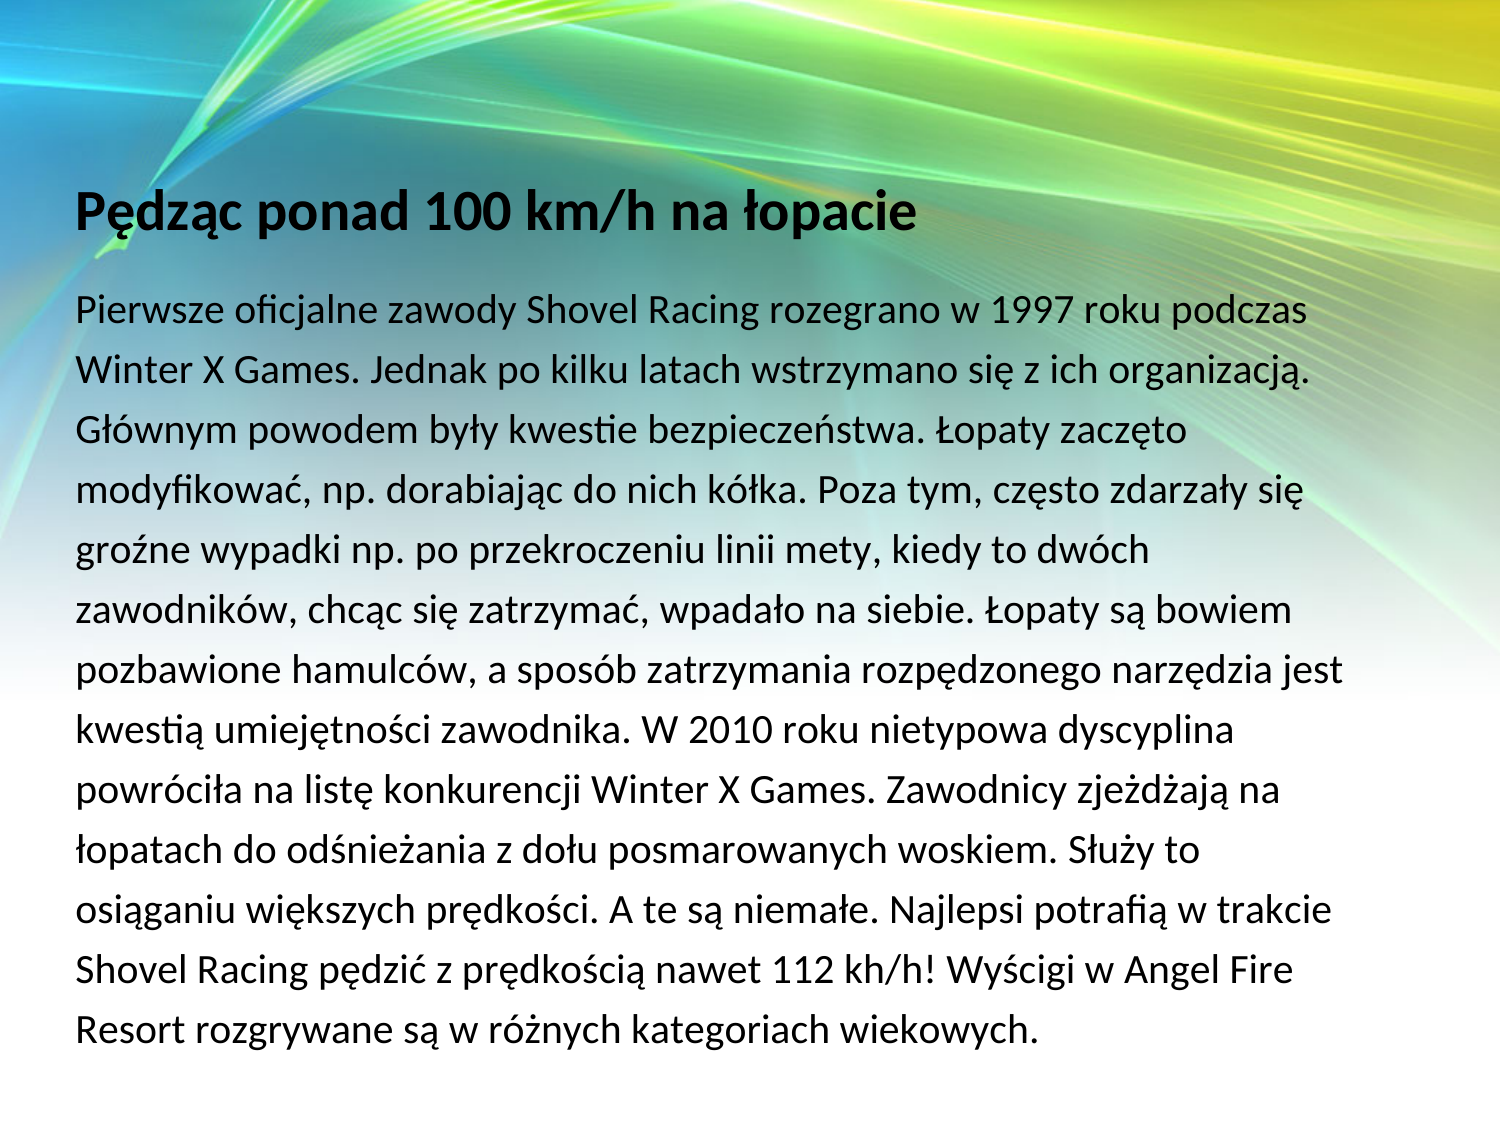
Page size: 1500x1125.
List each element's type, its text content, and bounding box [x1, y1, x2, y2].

text_box Pędząc ponad 100 km/h na łopacie Pierwsze oficjalne zawody Shovel Racing rozegrano w 1997 roku podczas Winter X Games. Jednak po kilku latach wstrzymano się z ich organizacją. Głównym powodem były kwestie bezpieczeństwa. Łopaty zaczęto modyfikować, np. dorabiając do nich kółka. Poza tym, często zdarzały się groźne wypadki np. po przekroczeniu linii mety, kiedy to dwóch zawodników, chcąc się zatrzymać, wpadało na siebie. Łopaty są bowiem pozbawione hamulców, a sposób zatrzymania rozpędzonego narzędzia jest kwestią umiejętności zawodnika. W 2010 roku nietypowa dyscyplina powróciła na listę konkurencji Winter X Games. Zawodnicy zjeżdżają na łopatach do odśnieżania z dołu posmarowanych woskiem. Służy to osiąganiu większych prędkości. A te są niemałe. Najlepsi potrafią w trakcie Shovel Racing pędzić z prędkością nawet 112 kh/h! Wyścigi w Angel Fire Resort rozgrywane są w różnych kategoriach wiekowych. [60, 149, 1374, 1060]
picture [0, 0, 1500, 1125]
